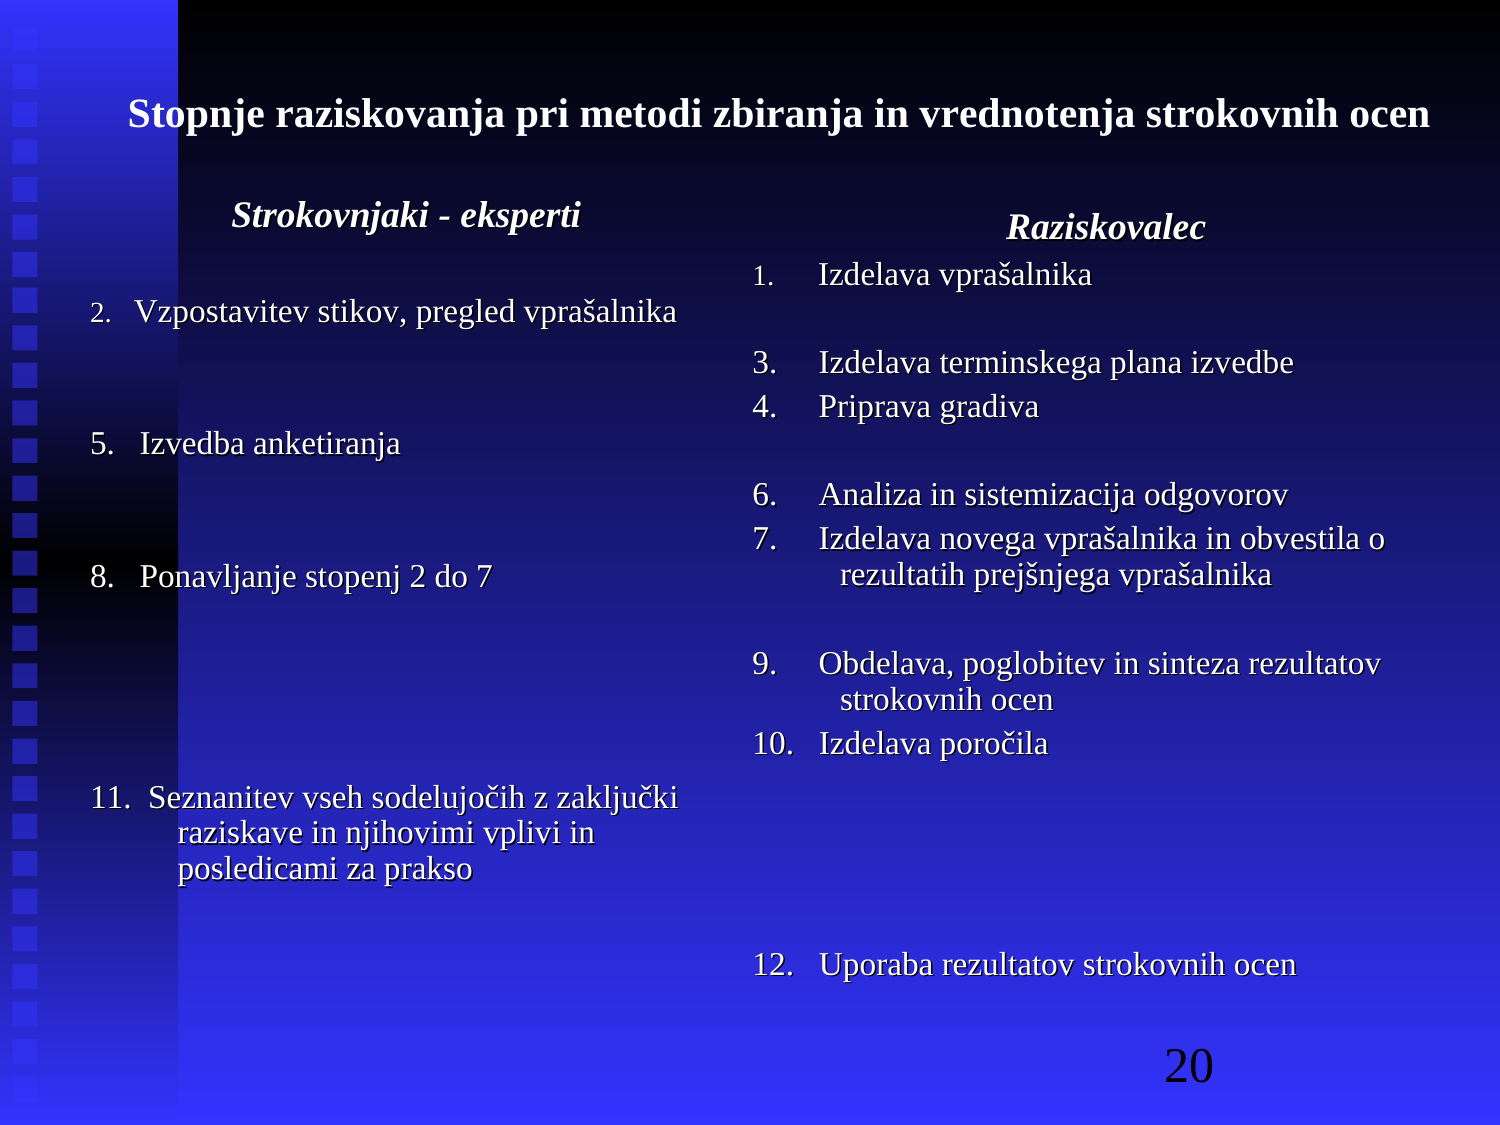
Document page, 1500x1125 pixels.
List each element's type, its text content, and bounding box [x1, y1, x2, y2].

list Strokovnjaki - eksperti 2. Vzpostavitev stikov, pregled vprašalnika 5. Izvedba anketiranja 8. Ponavljanje stopenj 2 do 7 11. Seznanitev vseh sodelujočih z zaključki raziskave in njihovimi vplivi in posledicami za prakso [74, 187, 738, 1125]
list Raziskovalec 1. Izdelava vprašalnika 3. Izdelava terminskega plana izvedbe 4. Priprava gradiva 6. Analiza in sistemizacija odgovorov 7. Izdelava novega vprašalnika in obvestila o rezultatih prejšnjega vprašalnika 9. Obdelava, poglobitev in sinteza rezultatov strokovnih ocen 10. Izdelava poročila 12. Uporaba rezultatov strokovnih ocen [737, 200, 1476, 1080]
title Stopnje raziskovanja pri metodi zbiranja in vrednotenja strokovnih ocen [112, 37, 1476, 176]
